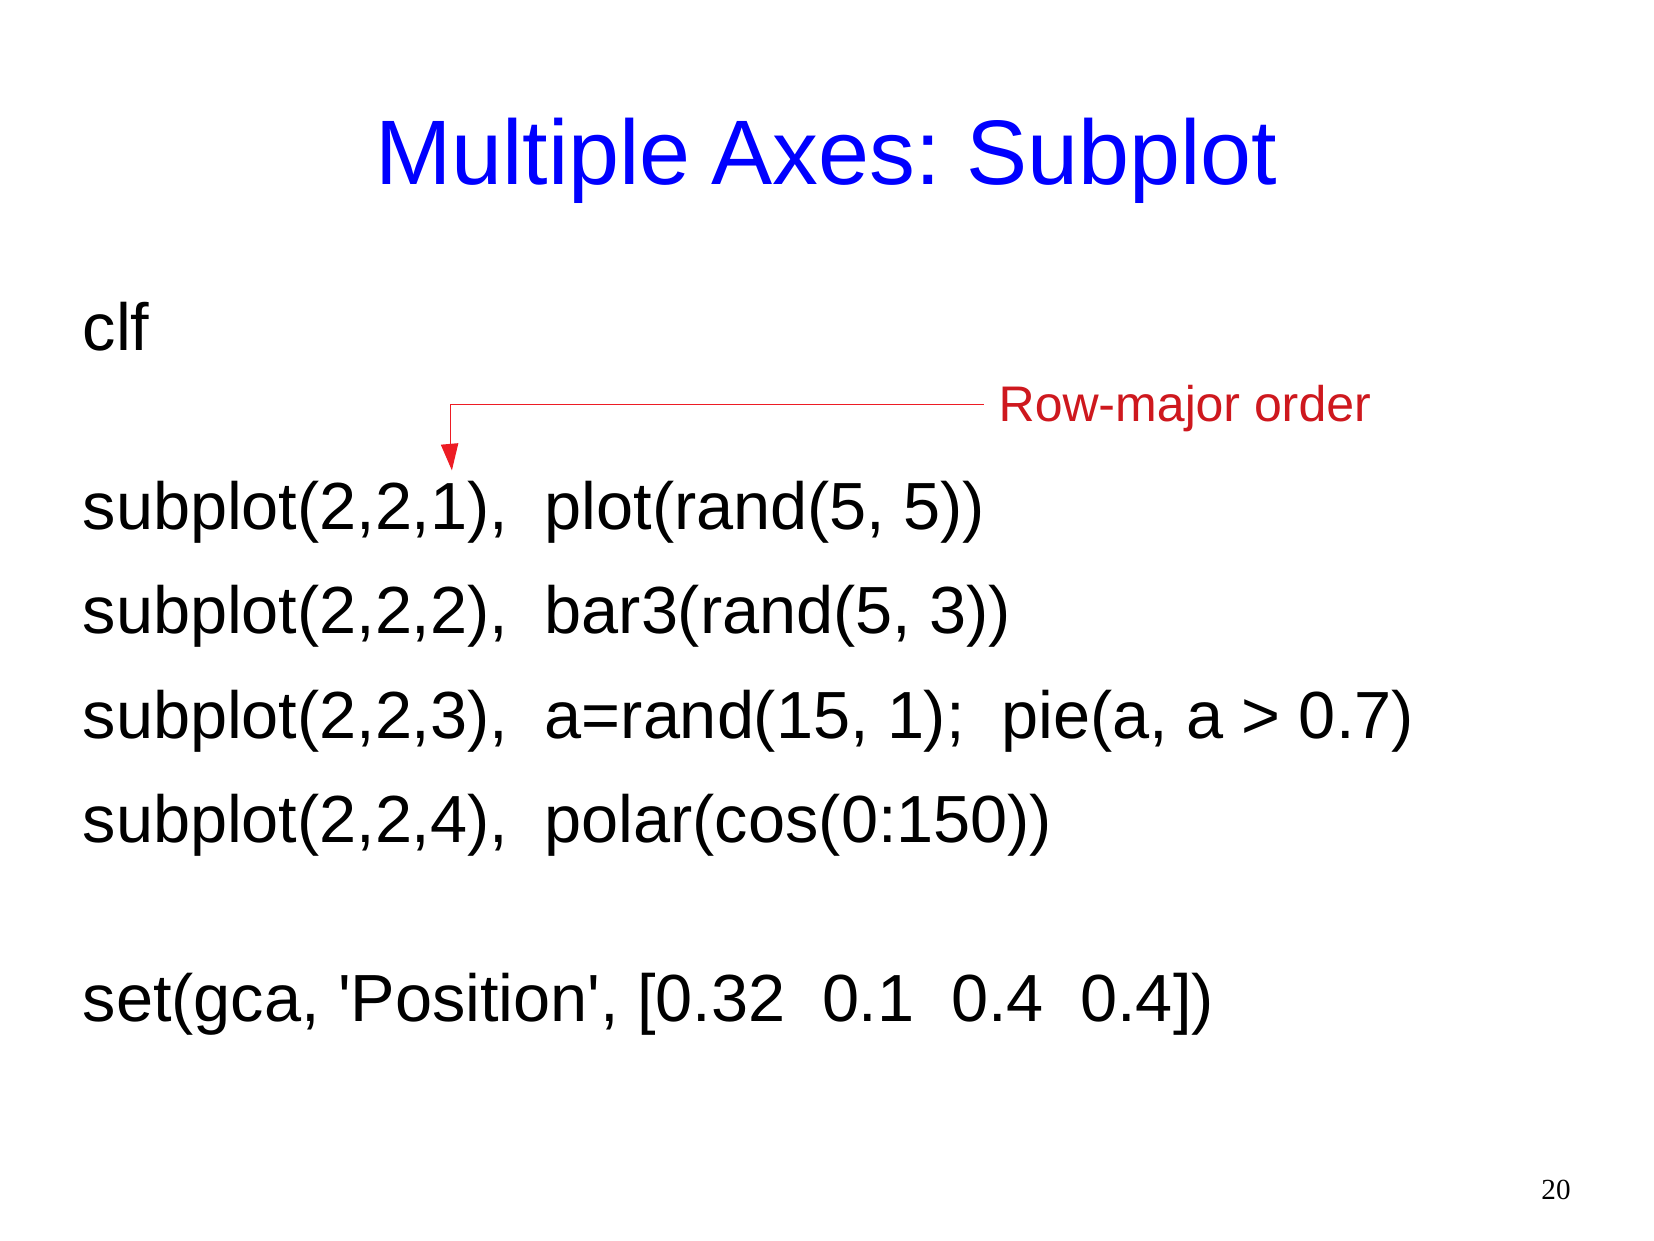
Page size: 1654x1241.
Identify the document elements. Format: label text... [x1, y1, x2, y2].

title Multiple Axes: Subplot [82, 56, 1571, 250]
text_box Row-major order [983, 369, 1474, 440]
list clf subplot(2,2,1), plot(rand(5, 5)) subplot(2,2,2), bar3(rand(5, 3)) subplot(2,2,3), a=rand(15, 1); pie(a, a > 0.7) subplot(2,2,4), polar(cos(0:150)) set(gca, 'Position', [0.32 0.1 0.4 0.4]) [82, 290, 1571, 1094]
